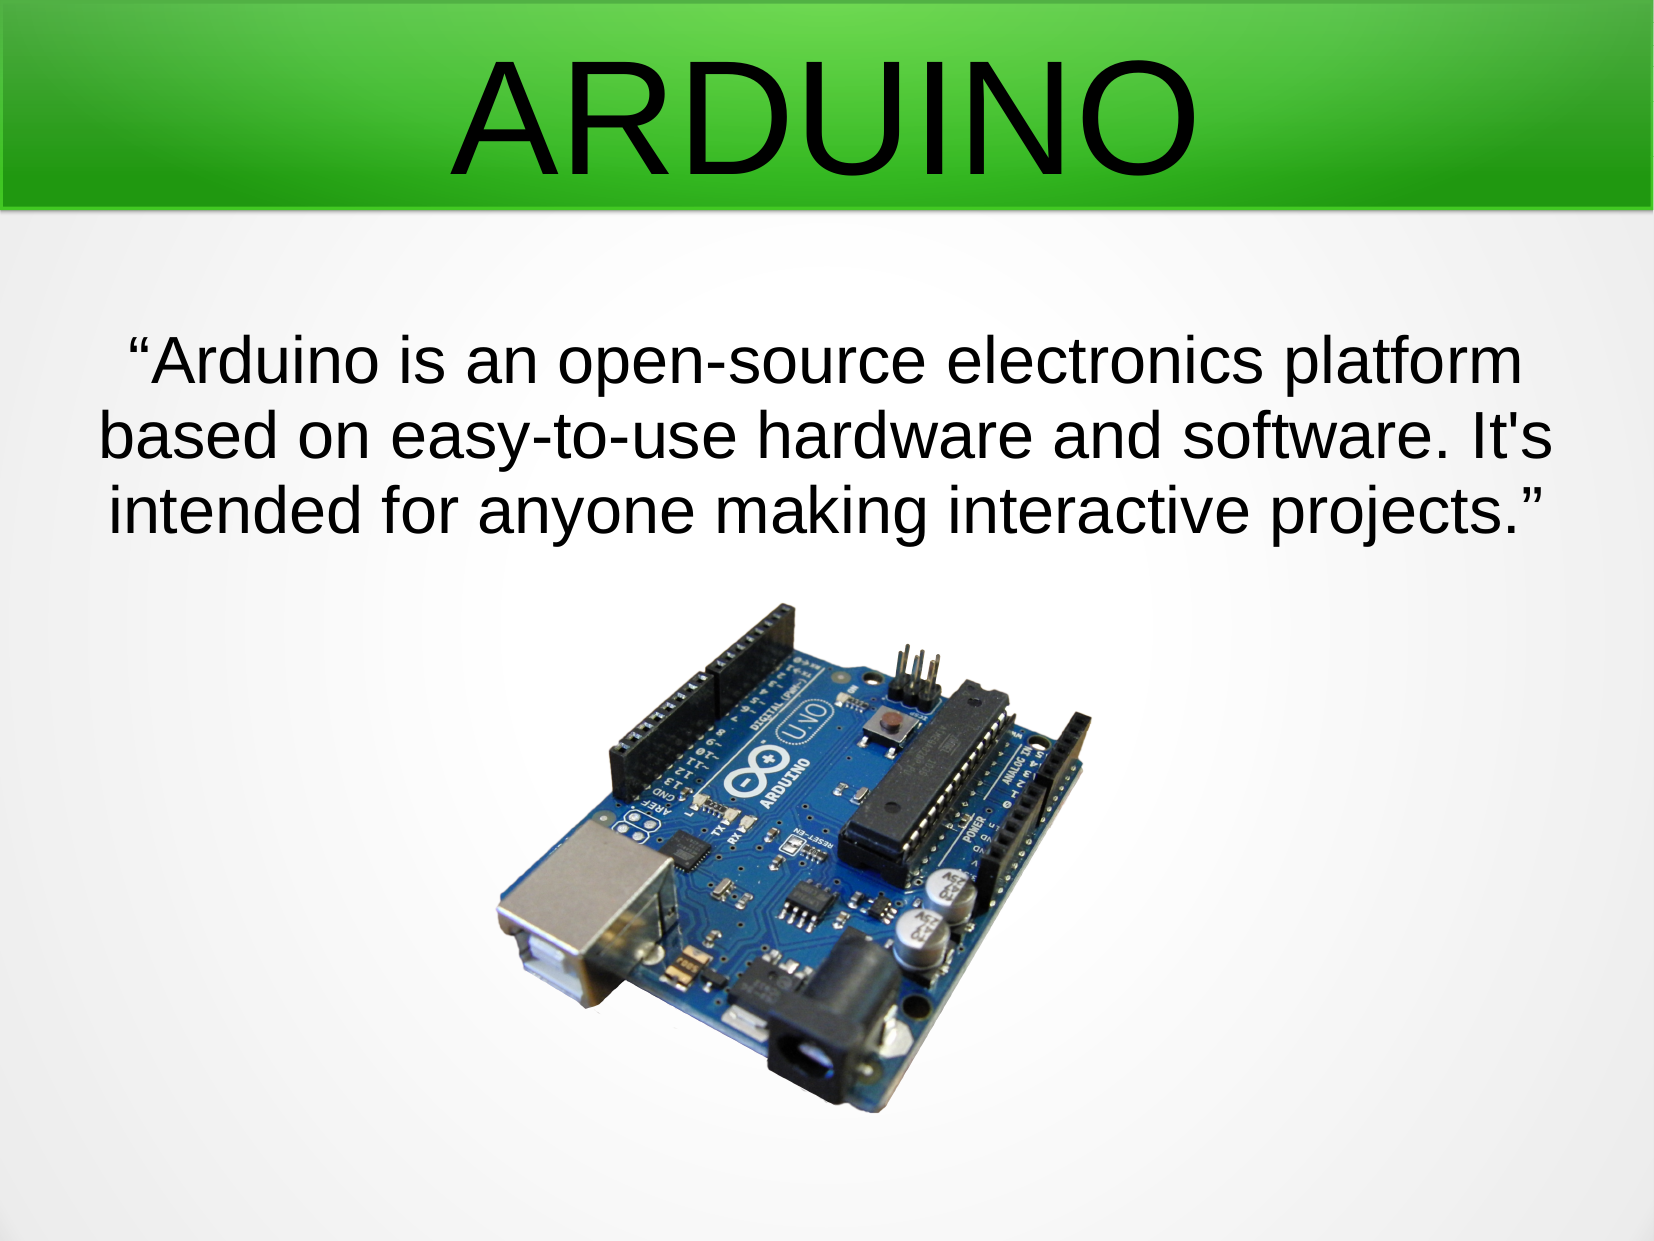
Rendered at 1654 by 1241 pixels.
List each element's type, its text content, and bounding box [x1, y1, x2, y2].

picture [445, 554, 1141, 1167]
title ARDUINO [82, 26, 1571, 75]
subtitle “Arduino is an open-source electronics platform based on easy-to-use hardware and software. It's intended for anyone making interactive projects.” [82, 75, 1571, 796]
